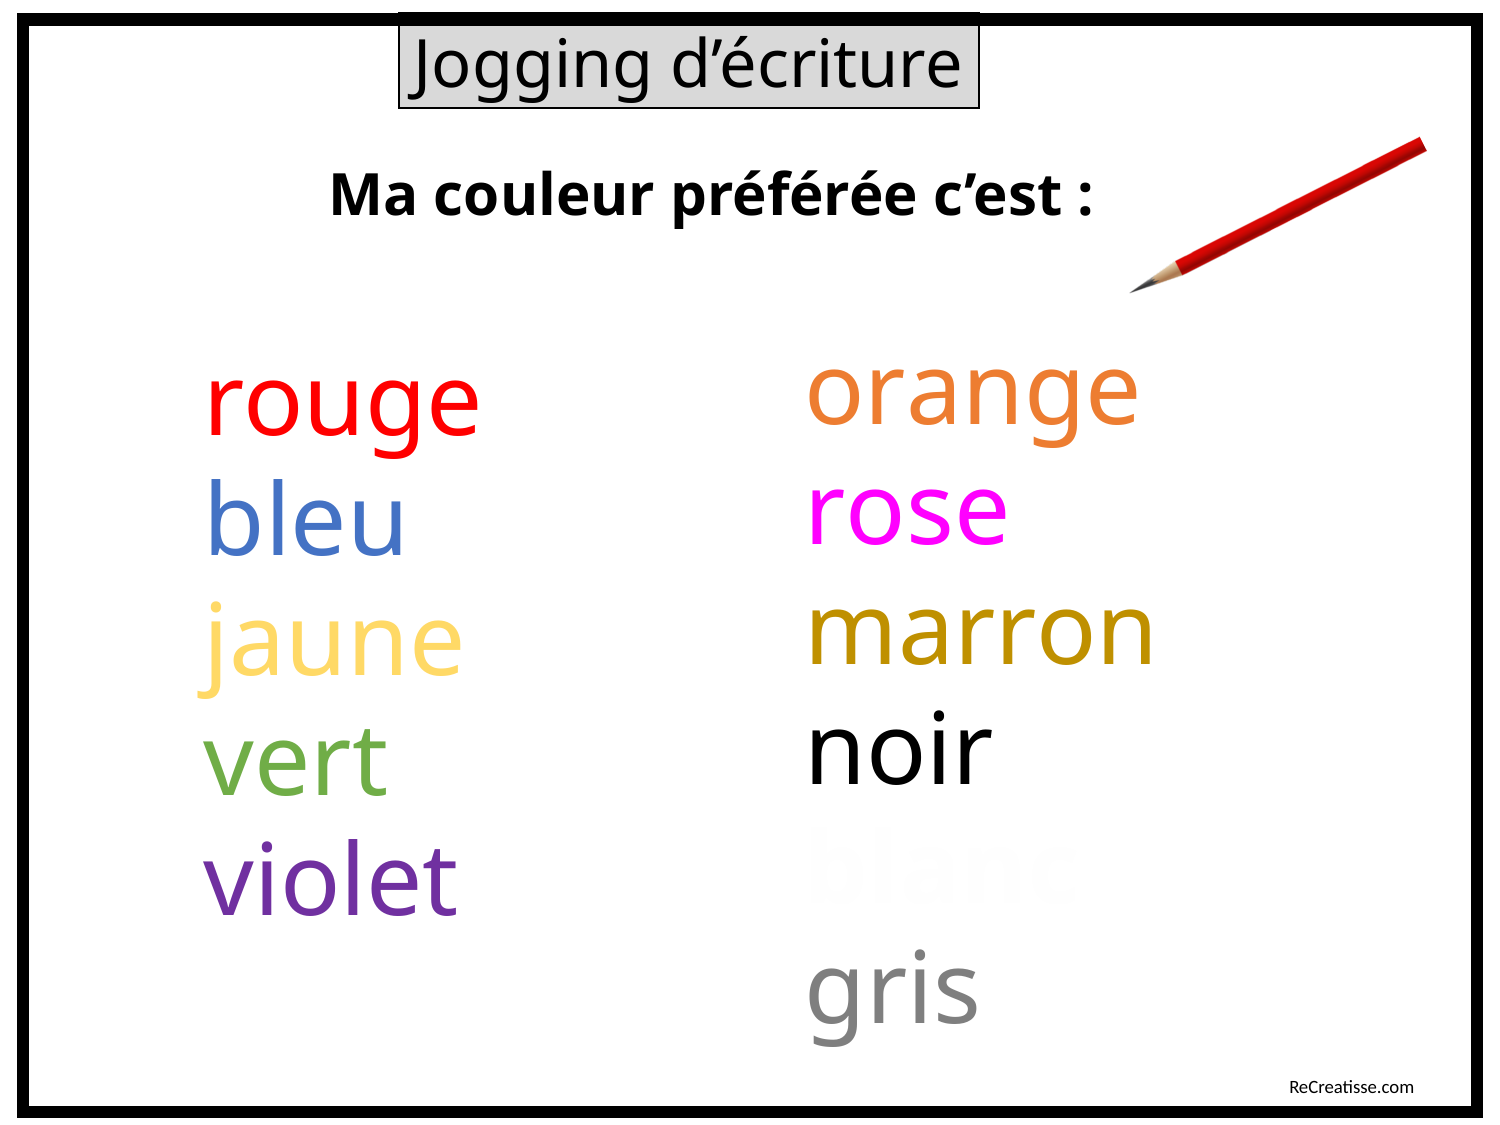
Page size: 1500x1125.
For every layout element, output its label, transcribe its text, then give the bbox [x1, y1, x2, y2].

text_box Ma couleur préférée c’est : [313, 149, 1109, 304]
text_box Jogging d’écriture [399, 26, 979, 108]
picture [1120, 125, 1433, 312]
text_box rouge bleu jaune vert violet [189, 328, 499, 943]
text_box orange rose marron noir blanc gris [790, 317, 1500, 1052]
text_box ReCreatisse.com [1274, 1068, 1430, 1105]
